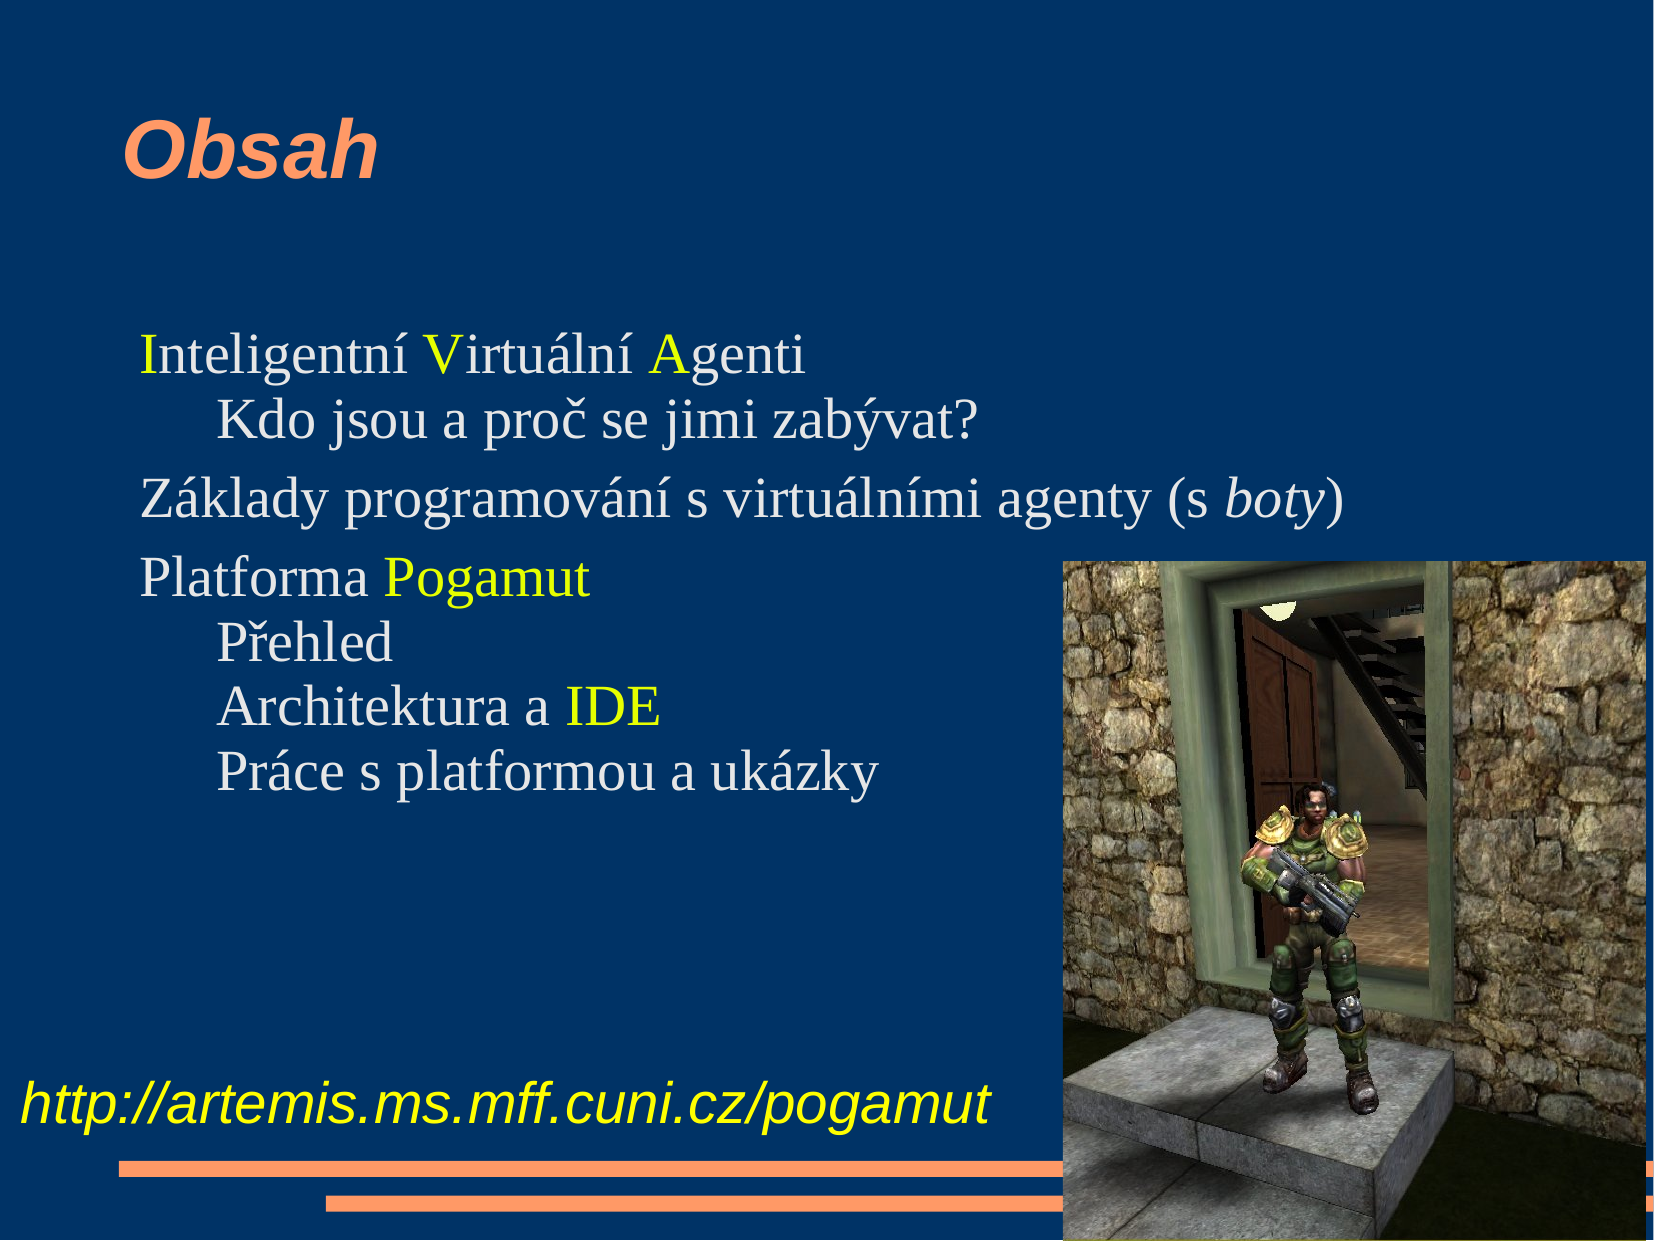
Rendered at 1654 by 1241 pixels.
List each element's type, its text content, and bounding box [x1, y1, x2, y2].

text_box http://artemis.ms.mff.cuni.cz/pogamut [0, 1062, 1034, 1144]
list Inteligentní Virtuální Agenti Kdo jsou a proč se jimi zabývat? Základy programování s virtuálními agenty (s boty) Platforma Pogamut Přehled Architektura a IDE Práce s platformou a ukázky [121, 322, 1561, 1118]
title Obsah [121, 46, 1534, 254]
picture [1062, 561, 1646, 1241]
